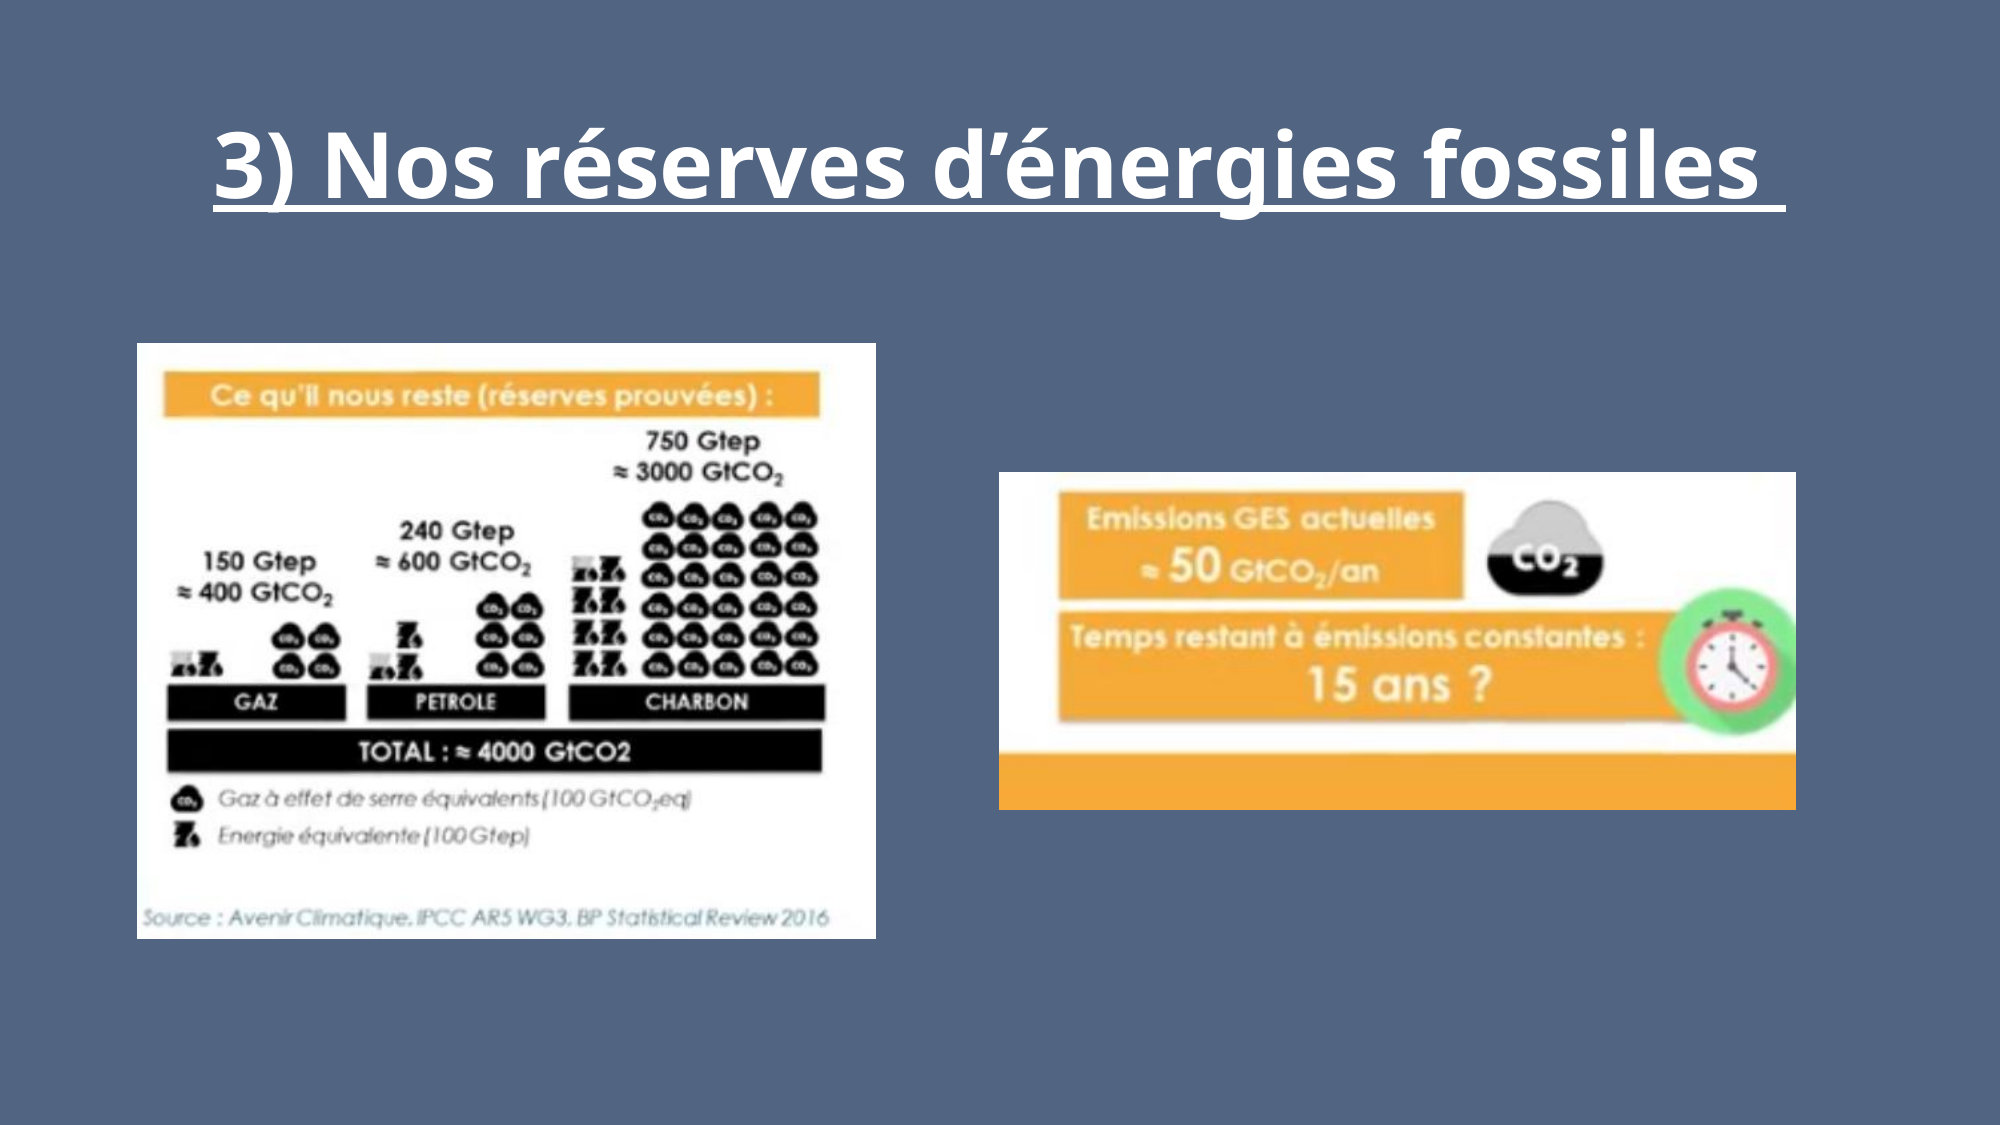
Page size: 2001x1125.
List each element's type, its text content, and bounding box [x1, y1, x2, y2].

picture [137, 343, 876, 940]
title 3) Nos réserves d’énergies fossiles [137, 59, 1863, 278]
picture [999, 472, 1796, 810]
